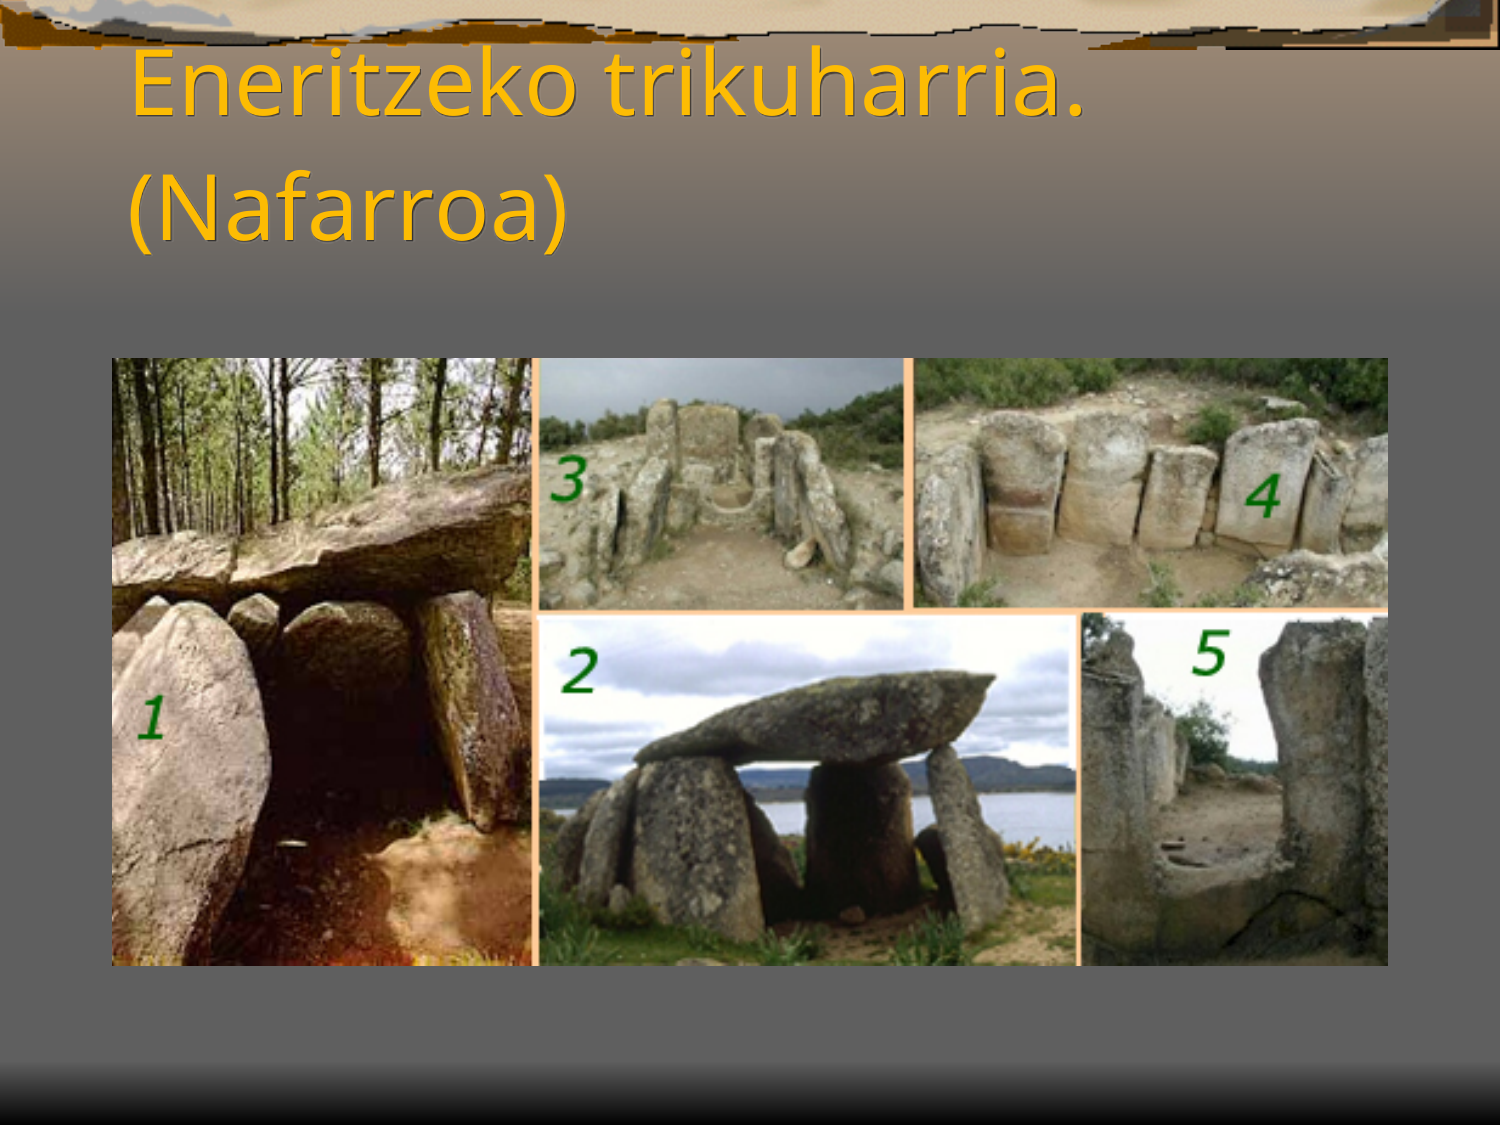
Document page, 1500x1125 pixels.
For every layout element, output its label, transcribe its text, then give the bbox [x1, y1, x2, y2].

picture [0, 0, 1500, 50]
chart [112, 358, 1388, 966]
title Eneritzeko trikuharria. (Nafarroa) [112, 87, 1388, 275]
